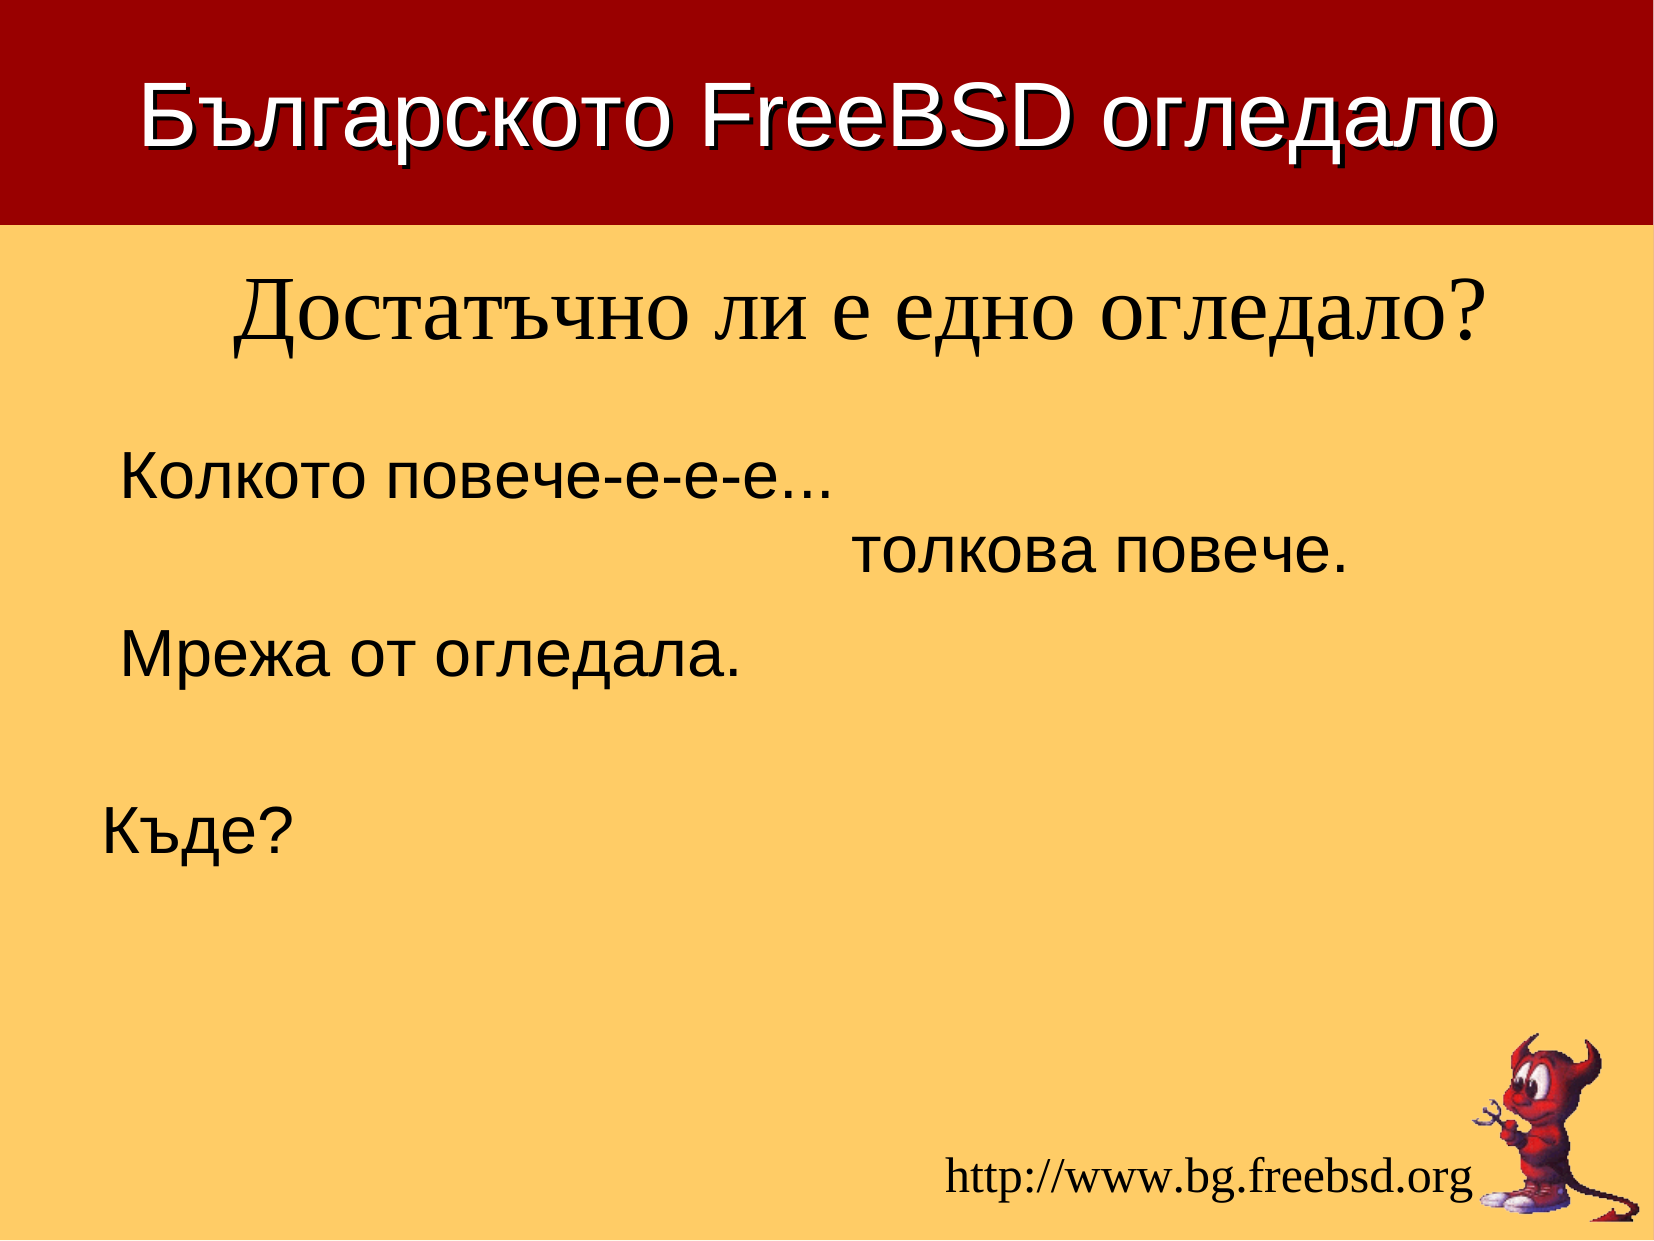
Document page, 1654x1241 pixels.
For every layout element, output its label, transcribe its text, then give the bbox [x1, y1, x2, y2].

text_box Достатъчно ли е едно огледало? [233, 258, 1465, 361]
list Колкото повече-е-е-е... толкова повече. Мрежа от огледала. Къде? [101, 438, 1598, 946]
picture [1464, 1030, 1643, 1227]
title Българското FreeBSD огледало [112, 11, 1525, 219]
text_box http://www.bg.freebsd.org [945, 1148, 1466, 1204]
